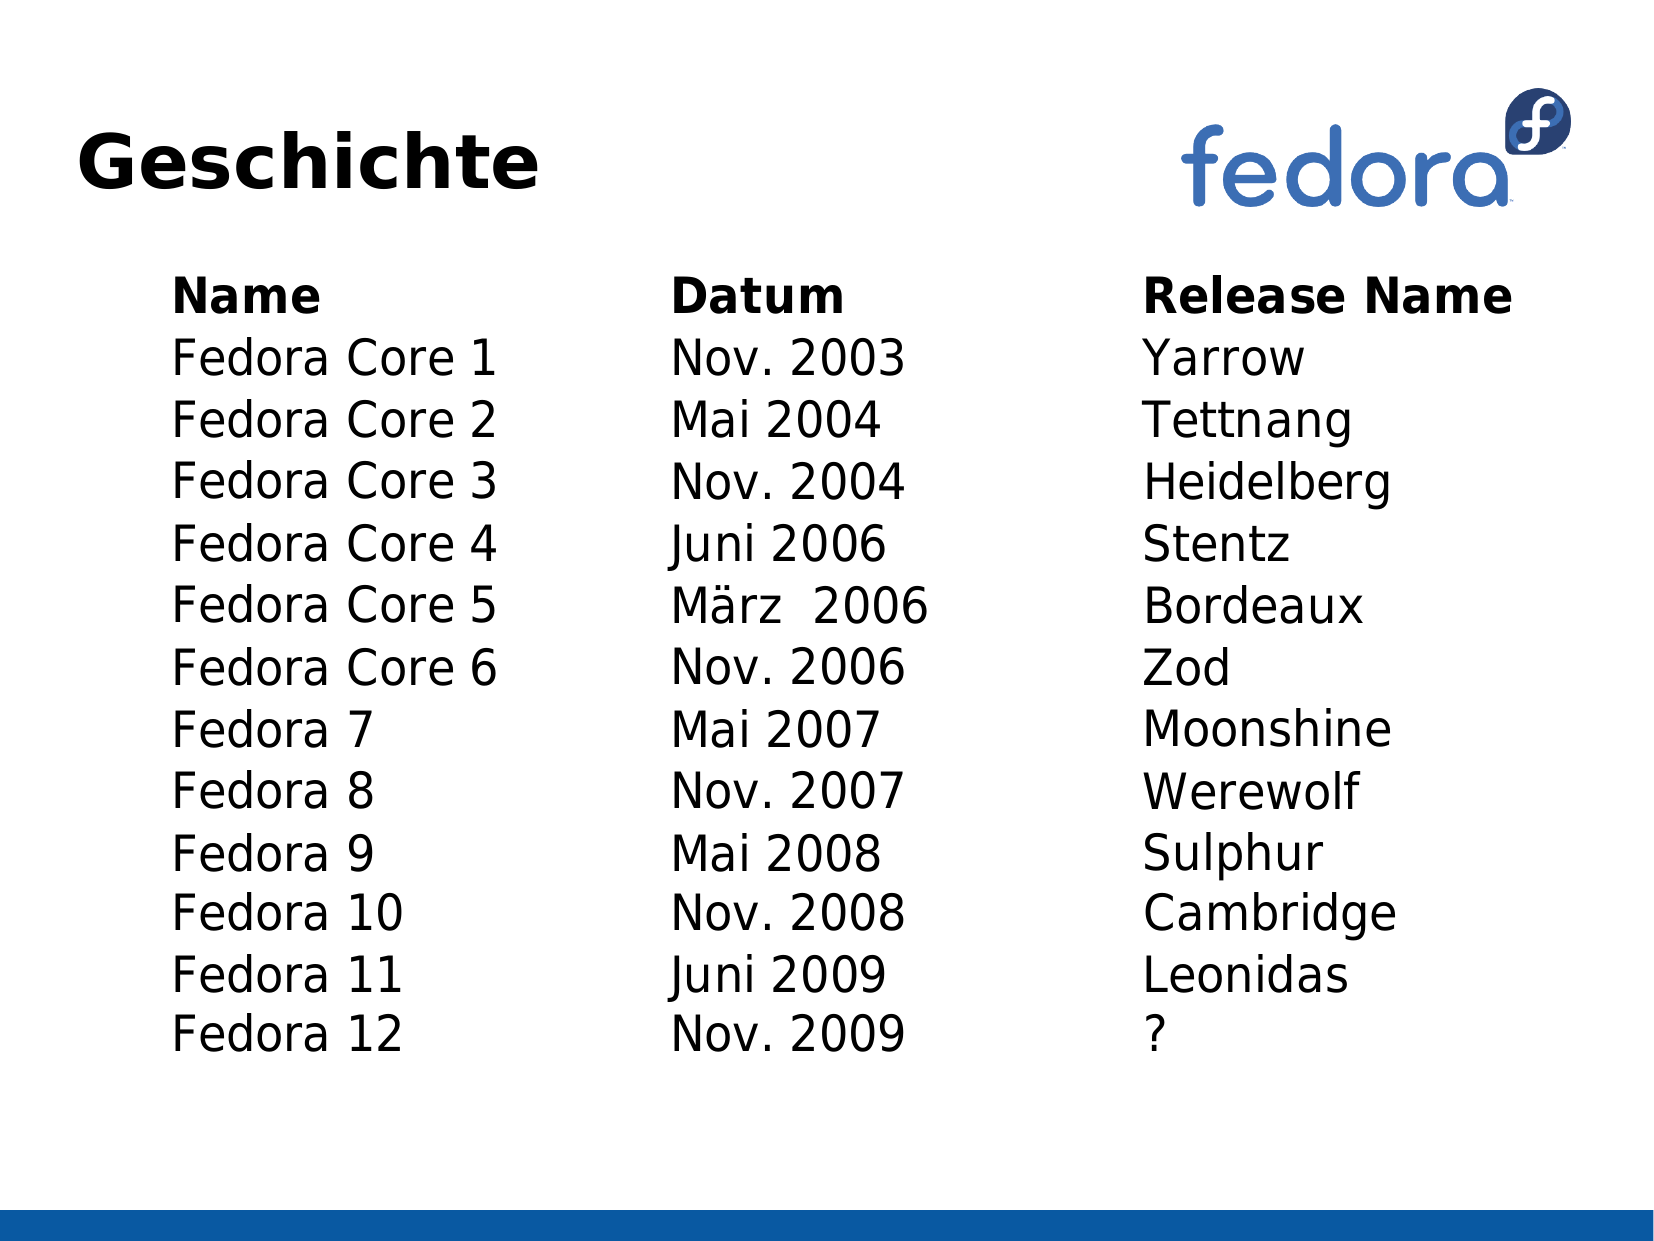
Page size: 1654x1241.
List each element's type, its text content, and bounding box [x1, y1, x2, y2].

picture [0, 1210, 1654, 1241]
picture [1565, 88, 1571, 207]
chart [169, 265, 1568, 1068]
title Geschichte [76, 58, 1565, 266]
